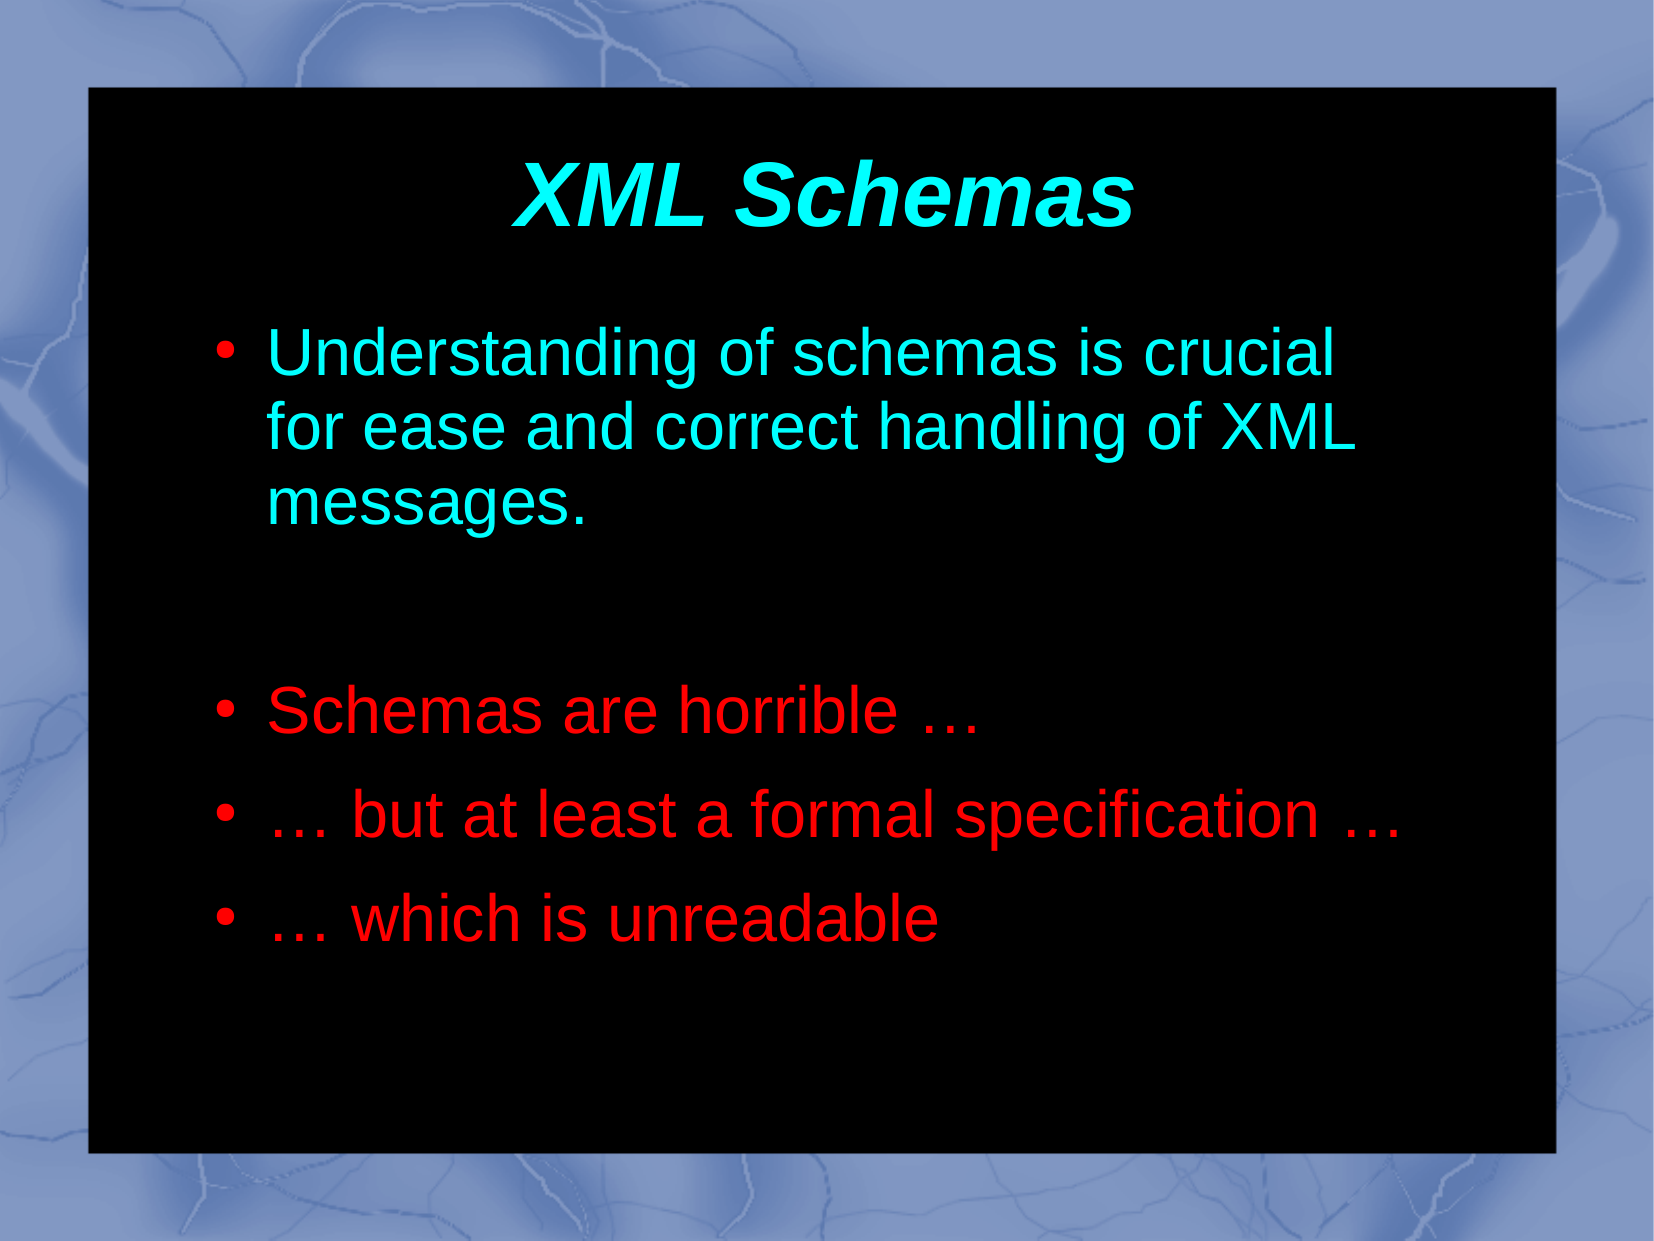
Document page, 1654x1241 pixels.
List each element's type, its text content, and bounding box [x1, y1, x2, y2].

picture [0, 0, 1654, 1241]
title XML Schemas [118, 98, 1536, 291]
list Understanding of schemas is crucial for ease and correct handling of XML messages. Schemas are horrible … … but at least a formal specification … … which is unreadable [195, 314, 1415, 1136]
